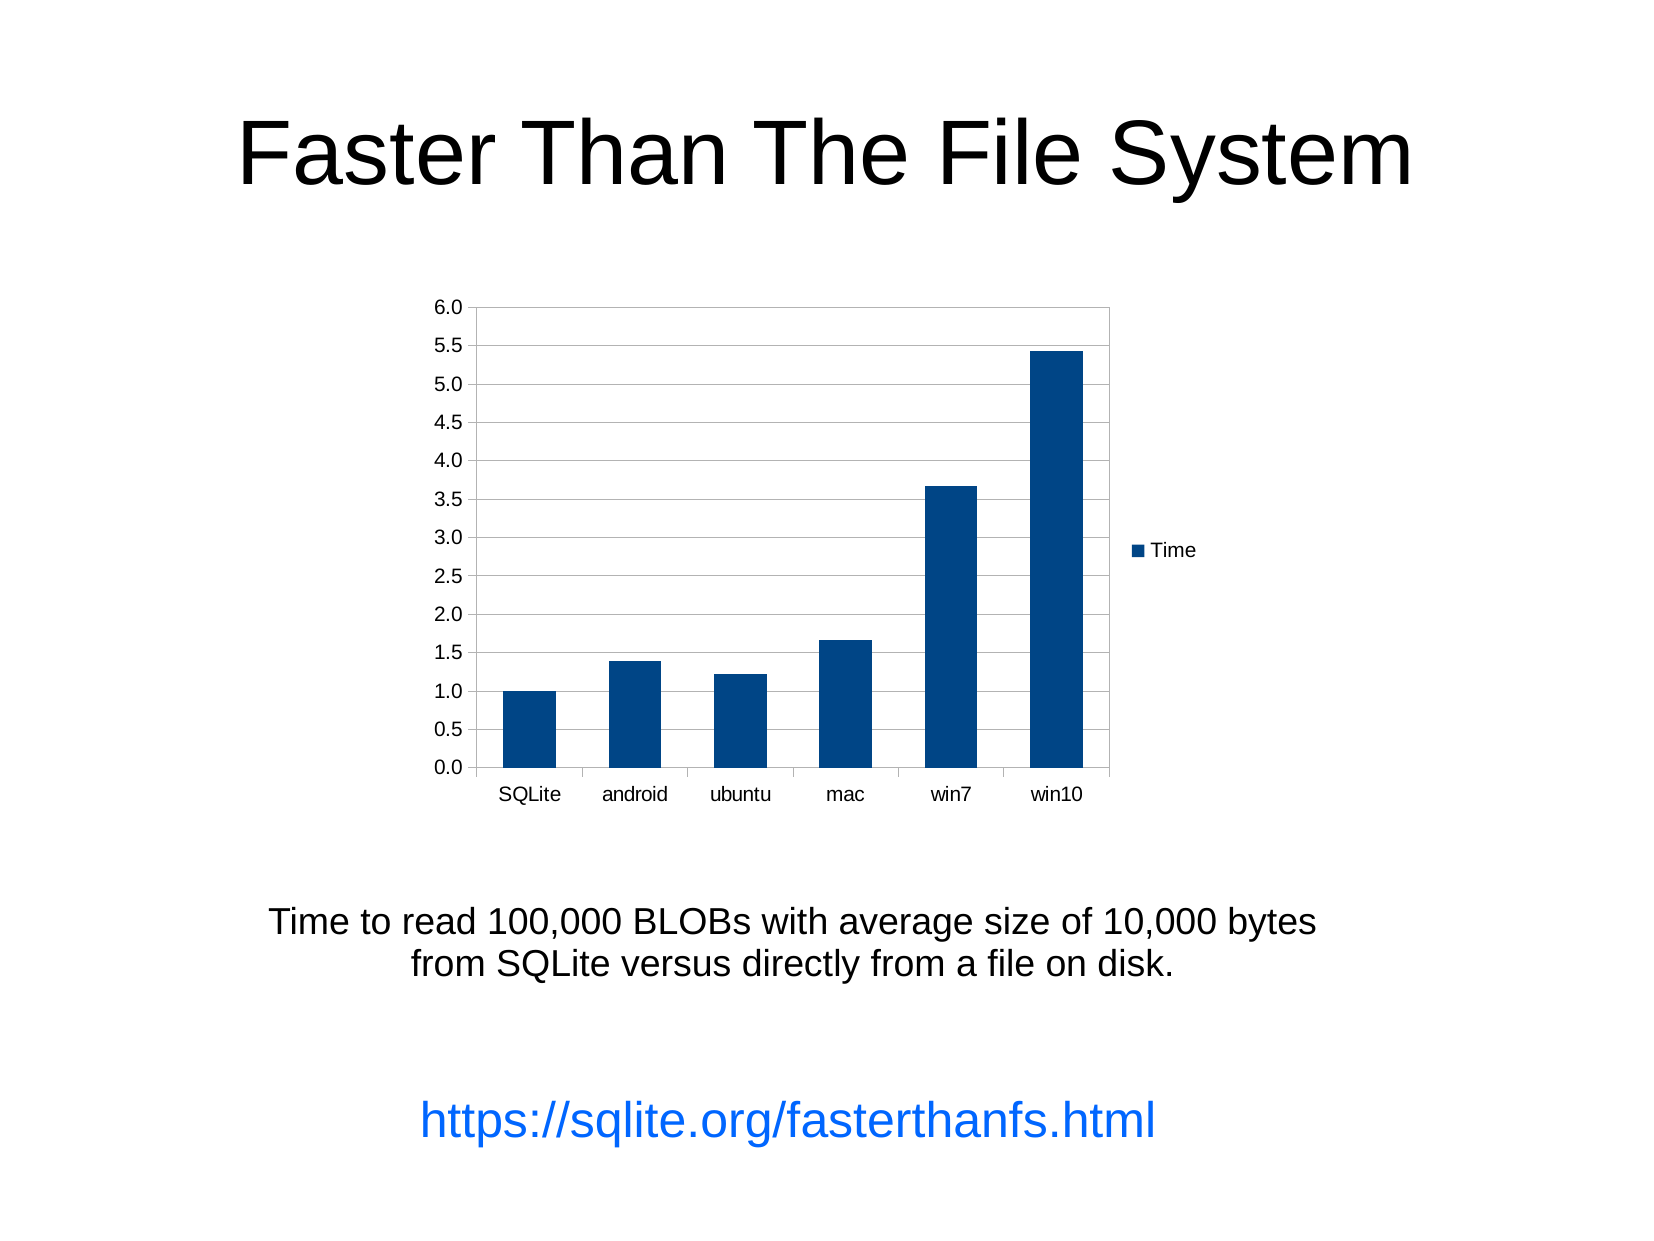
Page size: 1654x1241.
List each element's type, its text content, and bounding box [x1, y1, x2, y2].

text_box Time to read 100,000 BLOBs with average size of 10,000 bytes from SQLite versus directly from a file on disk. [253, 892, 1335, 992]
chart [418, 285, 1216, 817]
title Faster Than The File System [82, 49, 1571, 257]
text_box https://sqlite.org/fasterthanfs.html [405, 1084, 1186, 1156]
